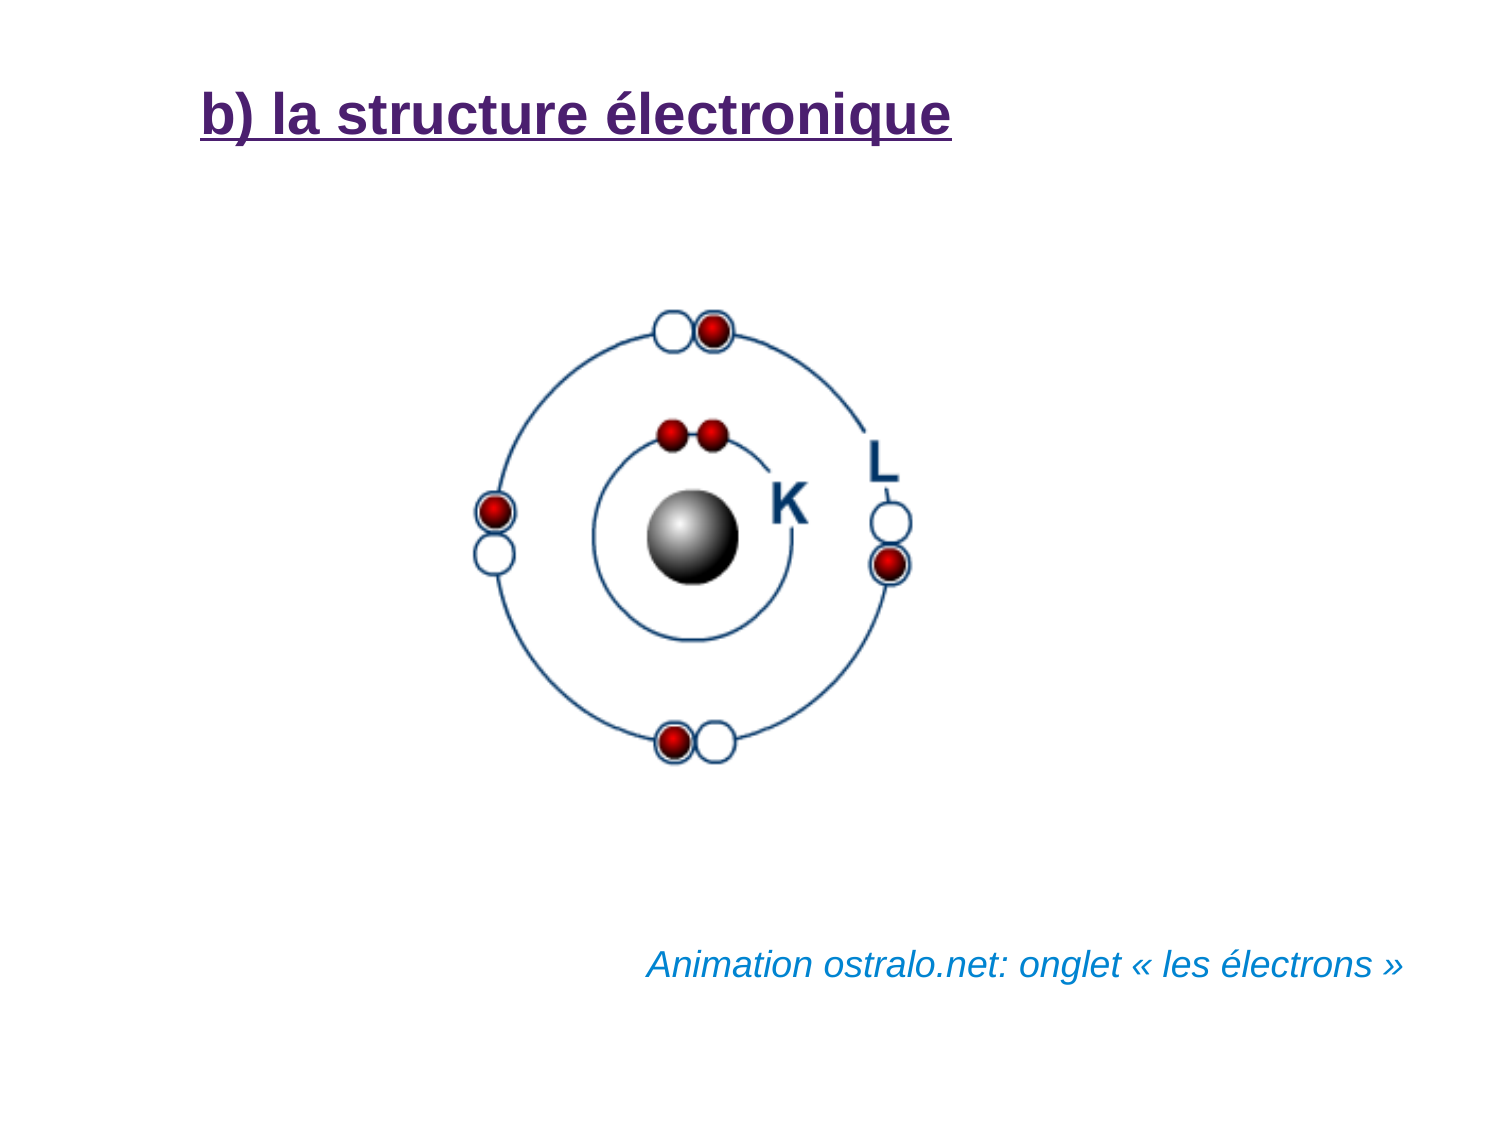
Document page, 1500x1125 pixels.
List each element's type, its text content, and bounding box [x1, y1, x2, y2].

picture [319, 207, 1040, 780]
text_box Animation ostralo.net: onglet « les électrons » [632, 932, 1430, 993]
text_box b) la structure électronique [35, 68, 1241, 154]
